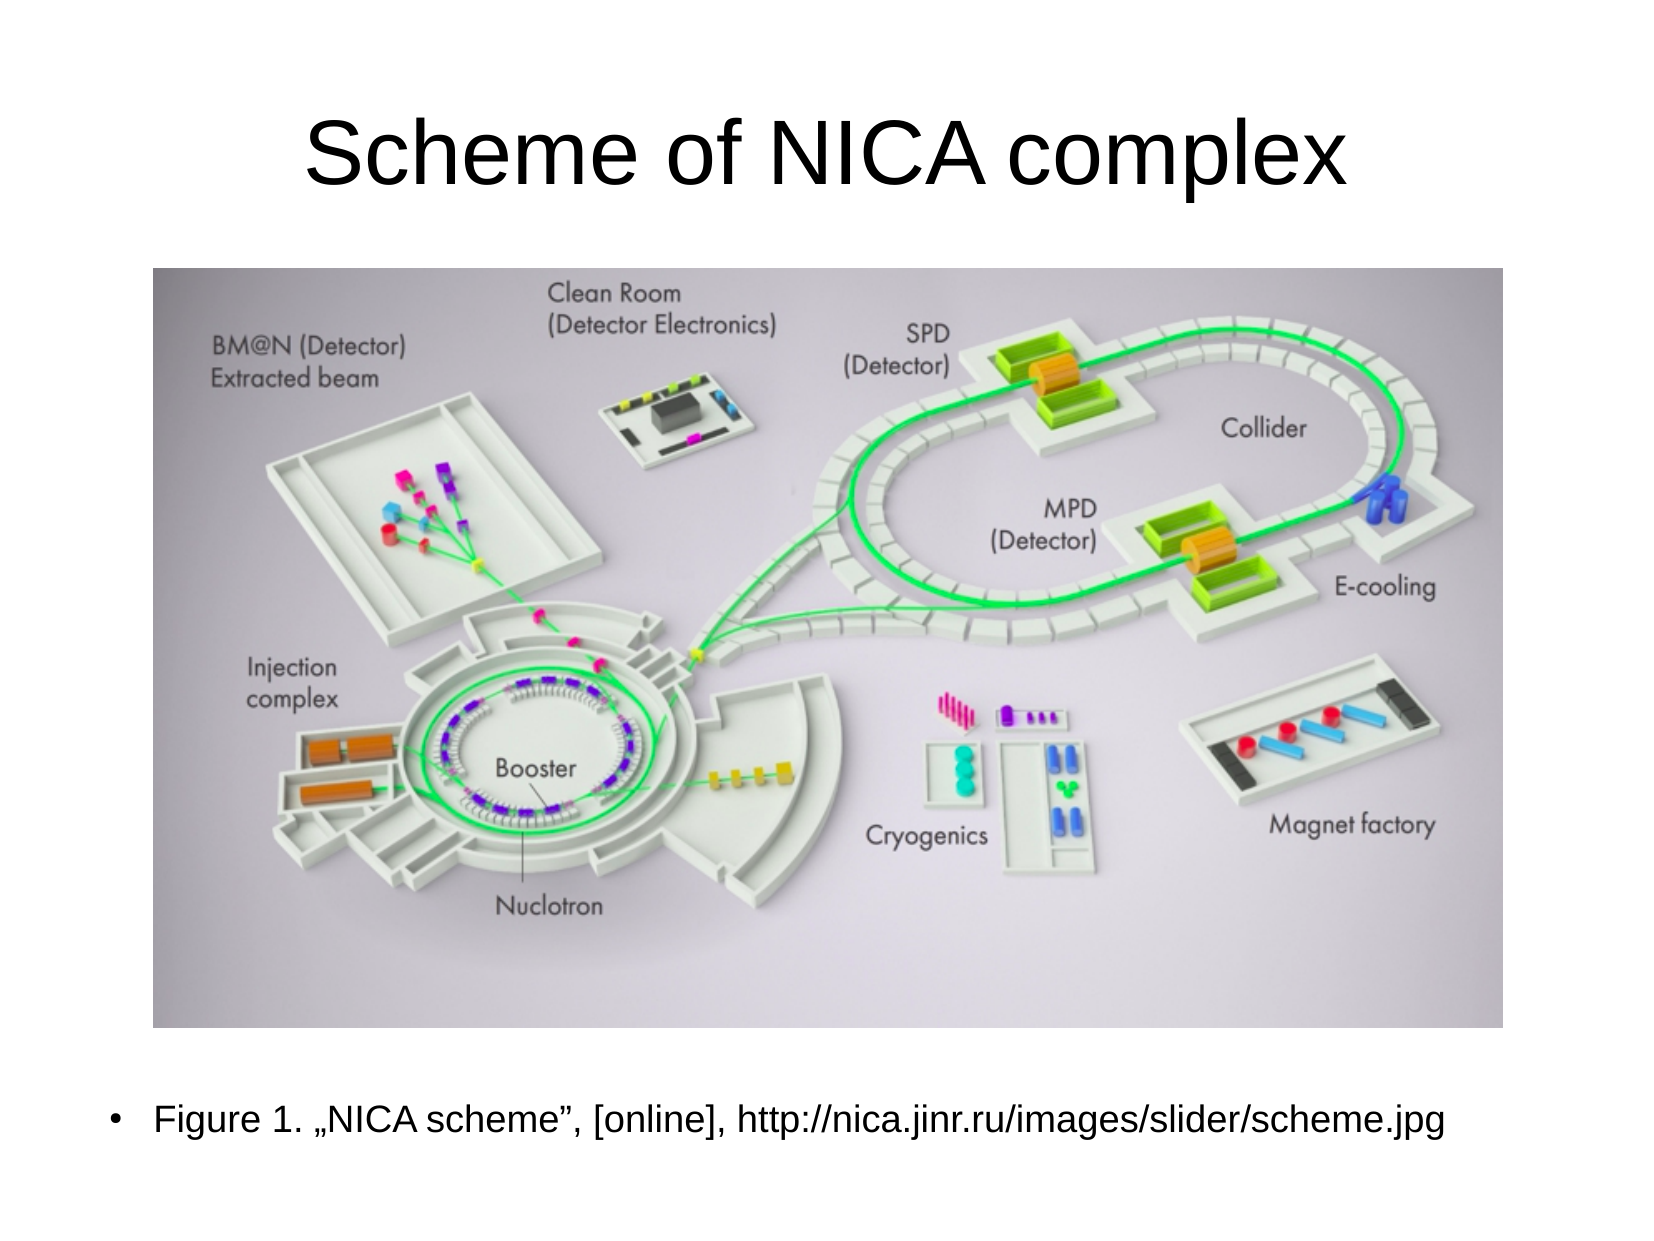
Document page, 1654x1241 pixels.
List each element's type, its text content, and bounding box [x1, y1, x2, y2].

title Scheme of NICA complex [82, 49, 1571, 257]
list Figure 1. „NICA scheme”, [online], http://nica.jinr.ru/images/slider/scheme.jpg [94, 1098, 1583, 1170]
picture [153, 268, 1503, 1028]
